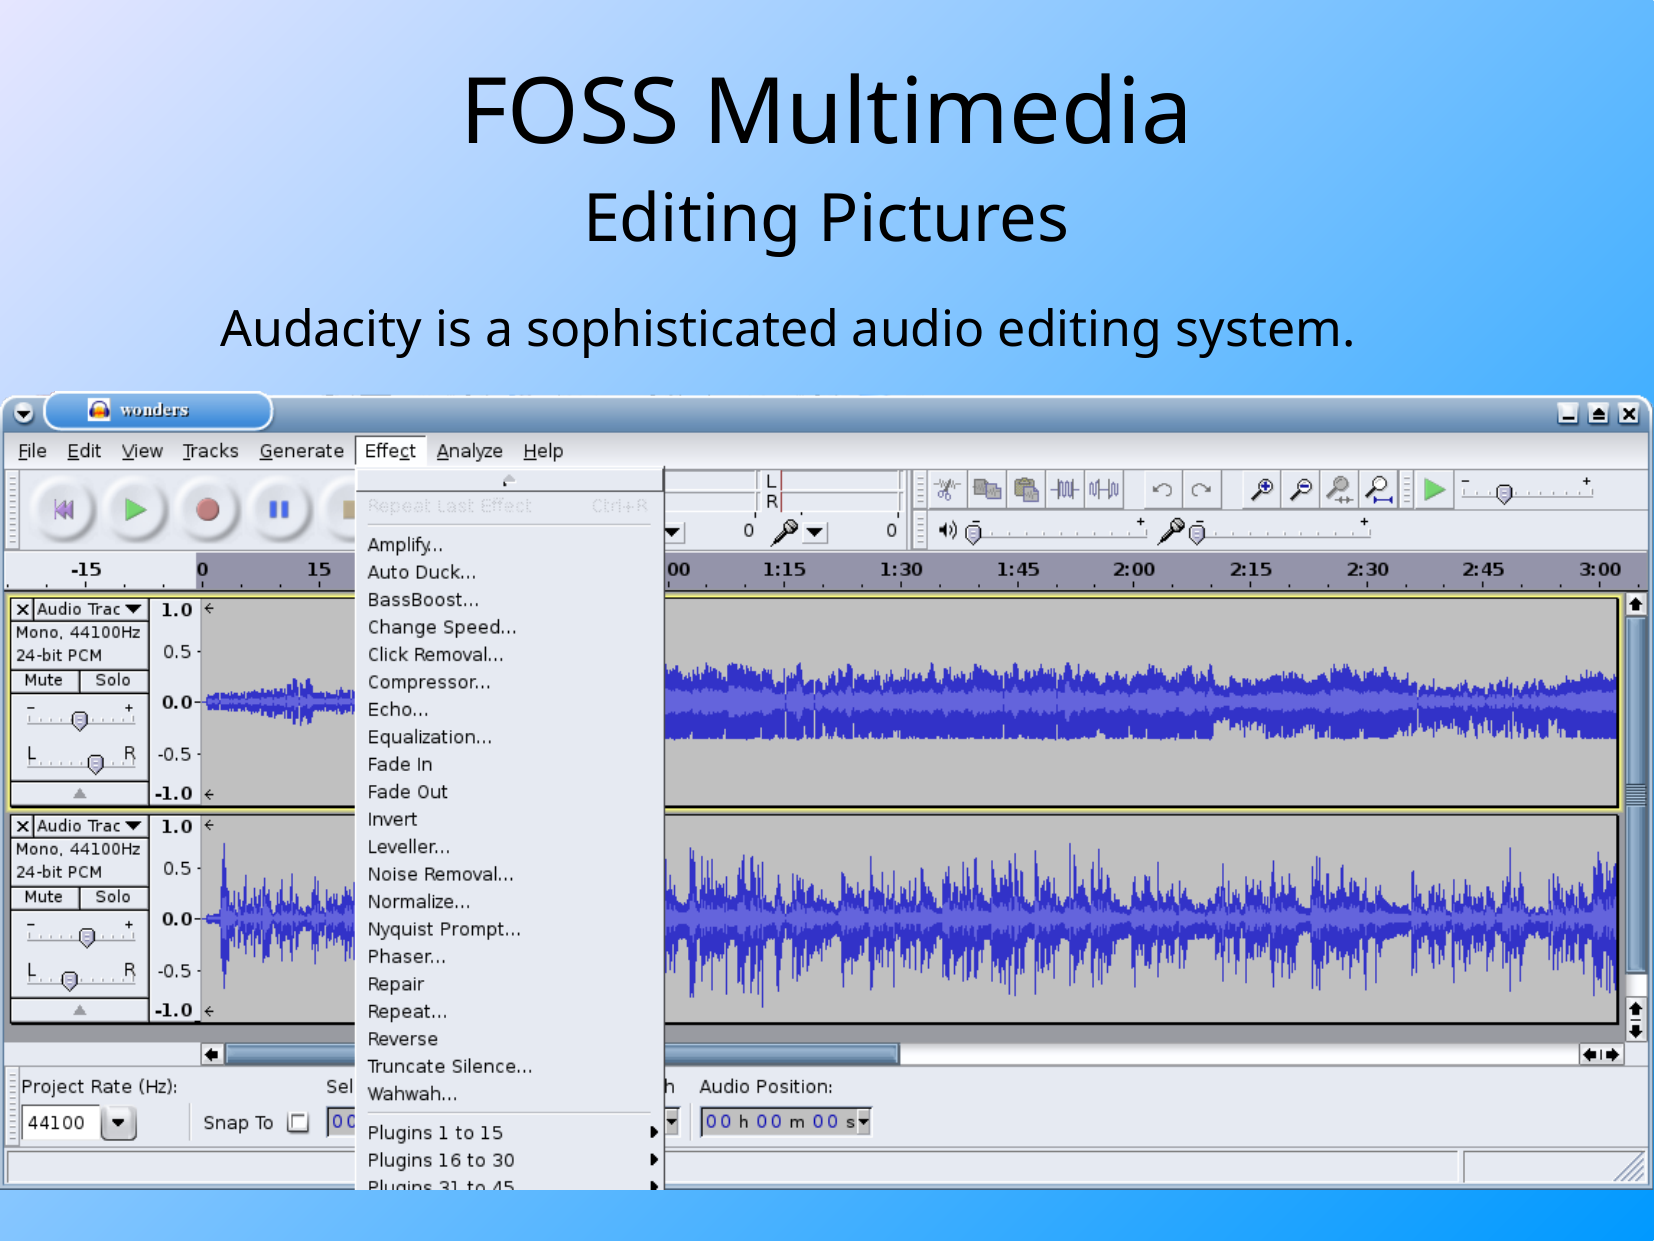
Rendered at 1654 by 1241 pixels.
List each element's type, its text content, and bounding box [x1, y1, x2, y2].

text_box Audacity is a sophisticated audio editing system. [205, 285, 1456, 366]
picture [0, 391, 1654, 1190]
title FOSS Multimedia Editing Pictures [82, 50, 1571, 256]
